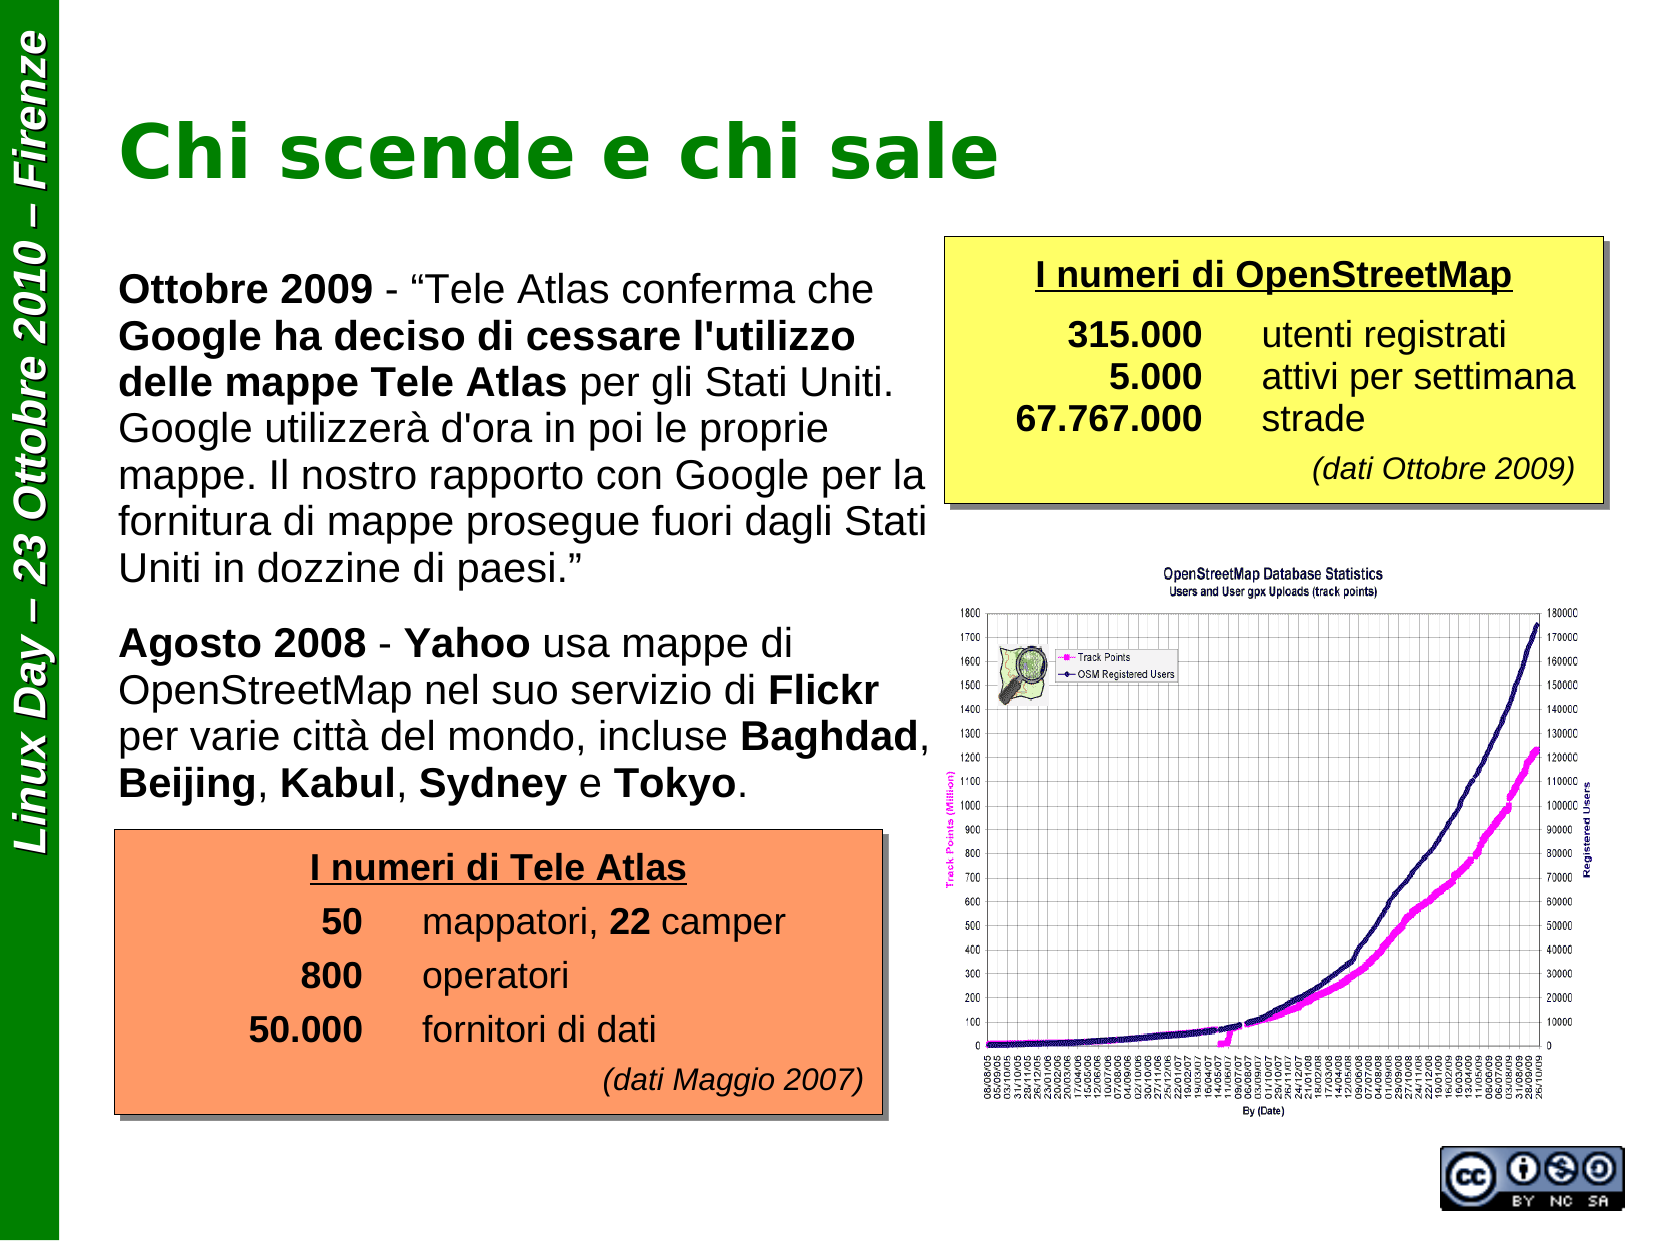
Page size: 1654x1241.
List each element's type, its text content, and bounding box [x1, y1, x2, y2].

list I numeri di Tele Atlas 50 mappatori, 22 camper 800 operatori 50.000 fornitori di dati (dati Maggio 2007) [114, 829, 883, 1115]
list Ottobre 2009 - “Tele Atlas conferma che Google ha deciso di cessare l'utilizzo delle mappe Tele Atlas per gli Stati Uniti. Google utilizzerà d'ora in poi le proprie mappe. Il nostro rapporto con Google per la fornitura di mappe prosegue fuori dagli Stati Uniti in dozzine di paesi.” [118, 265, 945, 592]
text_box I numeri di OpenStreetMap 315.000 utenti registrati 5.000 attivi per settimana 67.767.000 strade (dati Ottobre 2009) [944, 236, 1604, 504]
title Chi scende e chi sale [118, 56, 1536, 249]
list Agosto 2008 - Yahoo usa mappe di OpenStreetMap nel suo servizio di Flickr per varie città del mondo, incluse Baghdad, Beijing, Kabul, Sydney e Tokyo. [118, 620, 944, 886]
picture [1440, 1146, 1625, 1211]
picture [944, 560, 1595, 1123]
